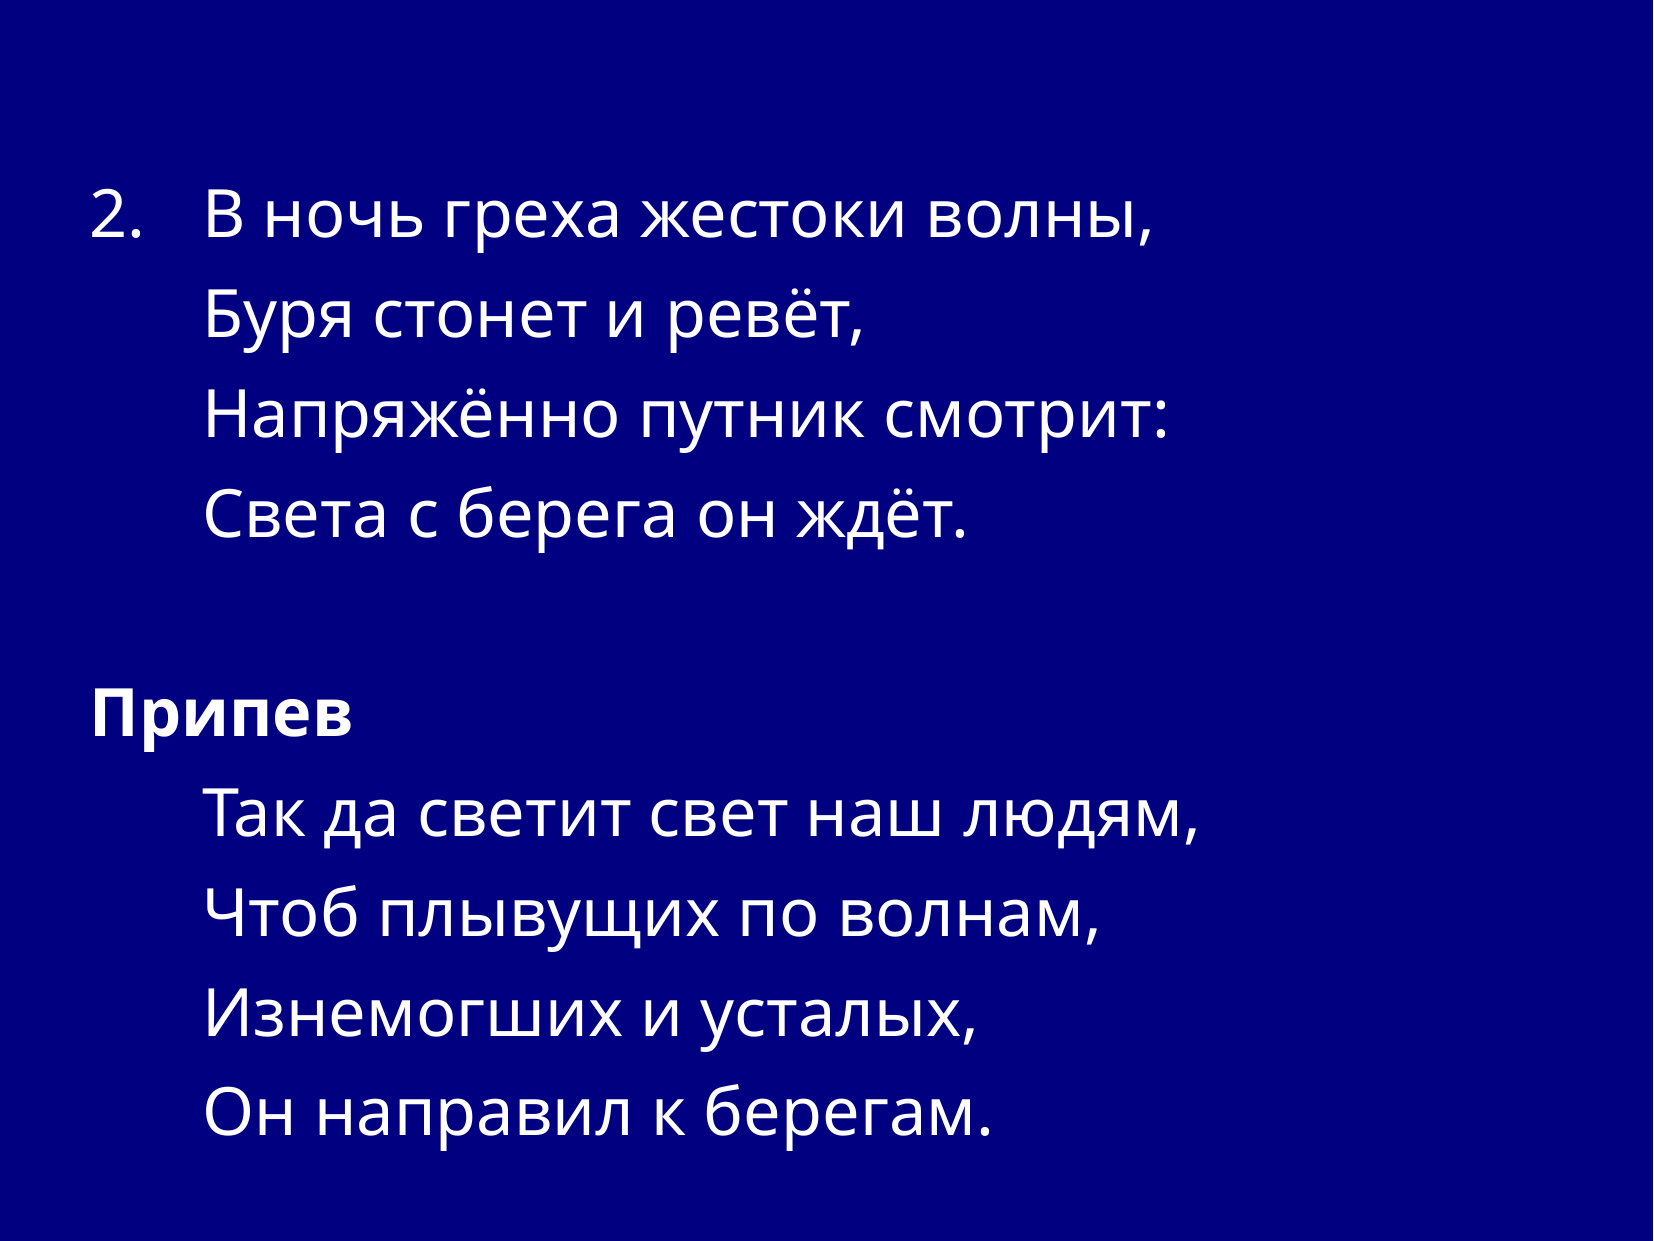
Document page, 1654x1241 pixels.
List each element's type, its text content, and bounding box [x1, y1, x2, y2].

text_box 2. В ночь греха жестоки волны, Буря стонет и ревёт, Напряжённо путник смотрит: Света с берега он ждёт. Припев Так да светит свет наш людям, Чтоб плывущих по волнам, Изнемогших и усталых, Он направил к берегам. [75, 150, 1576, 1163]
